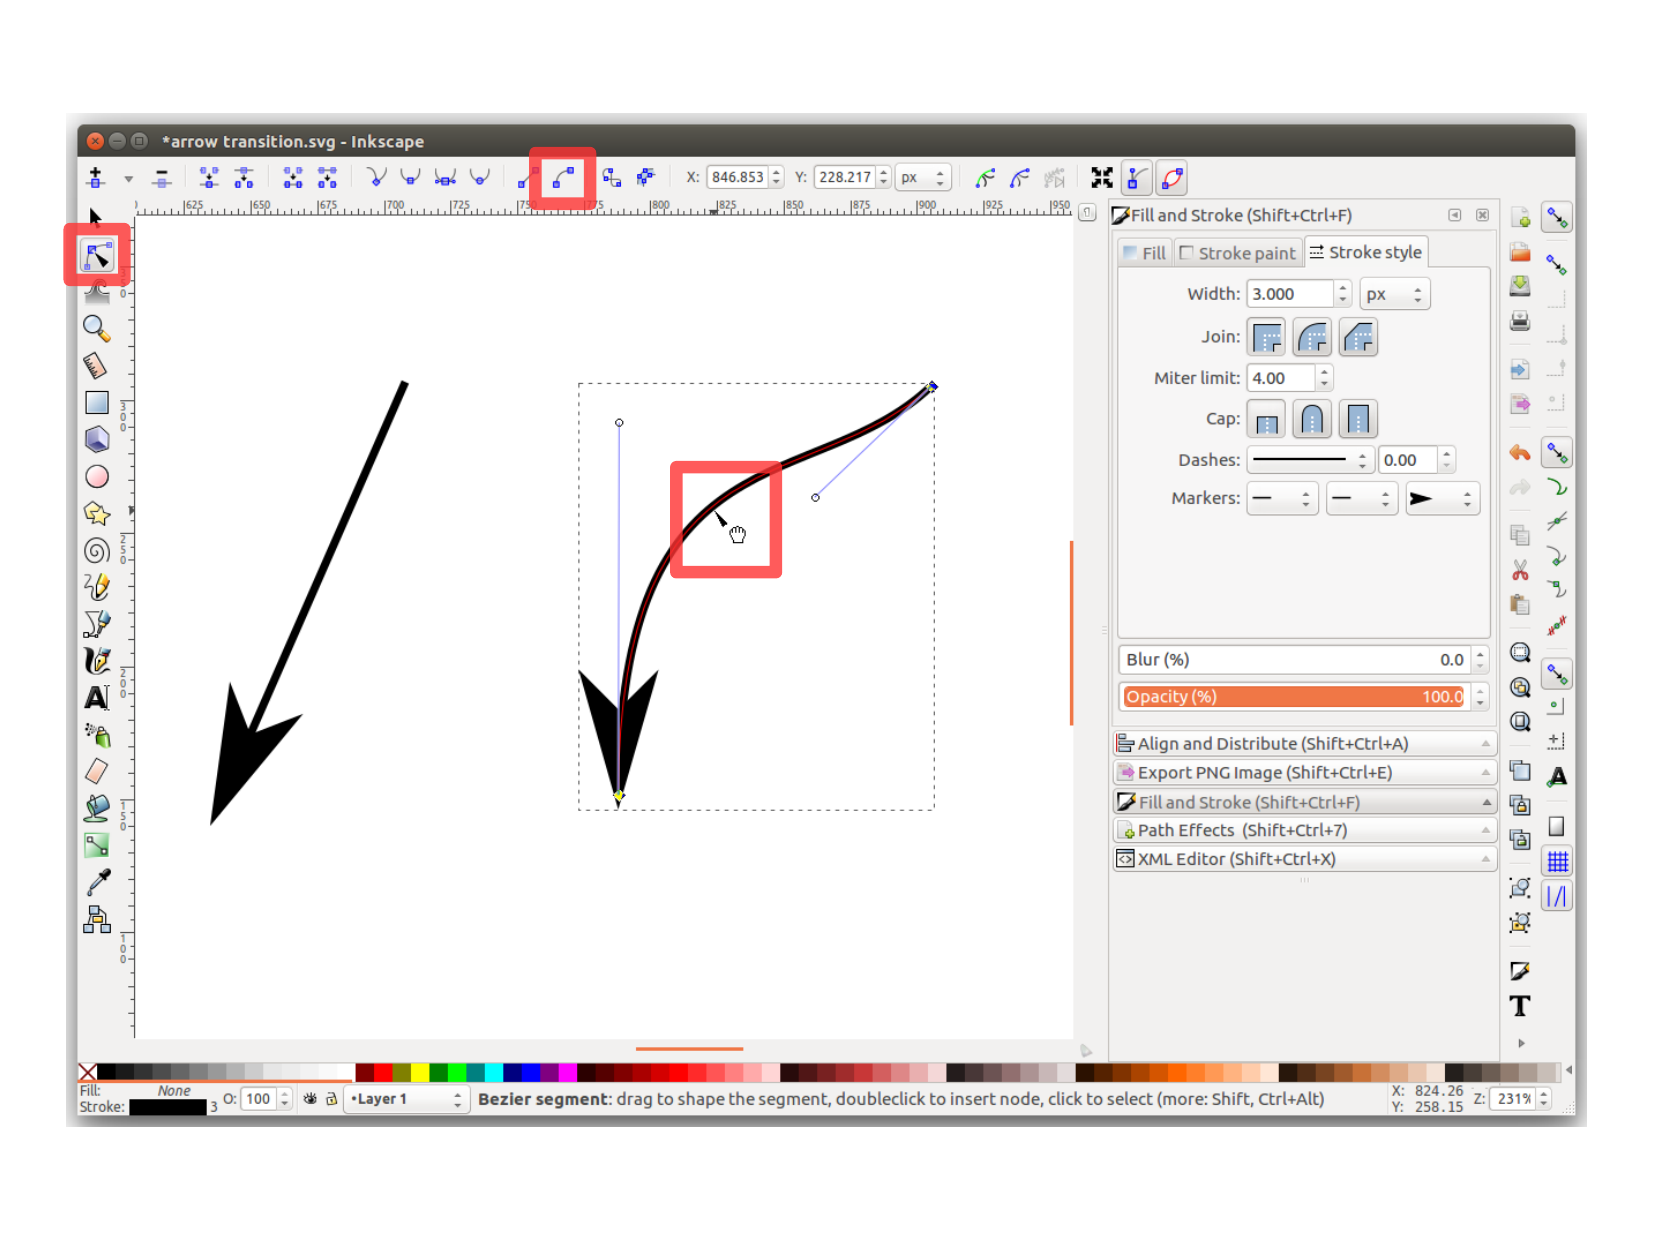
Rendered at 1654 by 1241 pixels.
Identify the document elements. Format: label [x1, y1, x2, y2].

picture [77, 236, 118, 273]
picture [66, 113, 1587, 1127]
